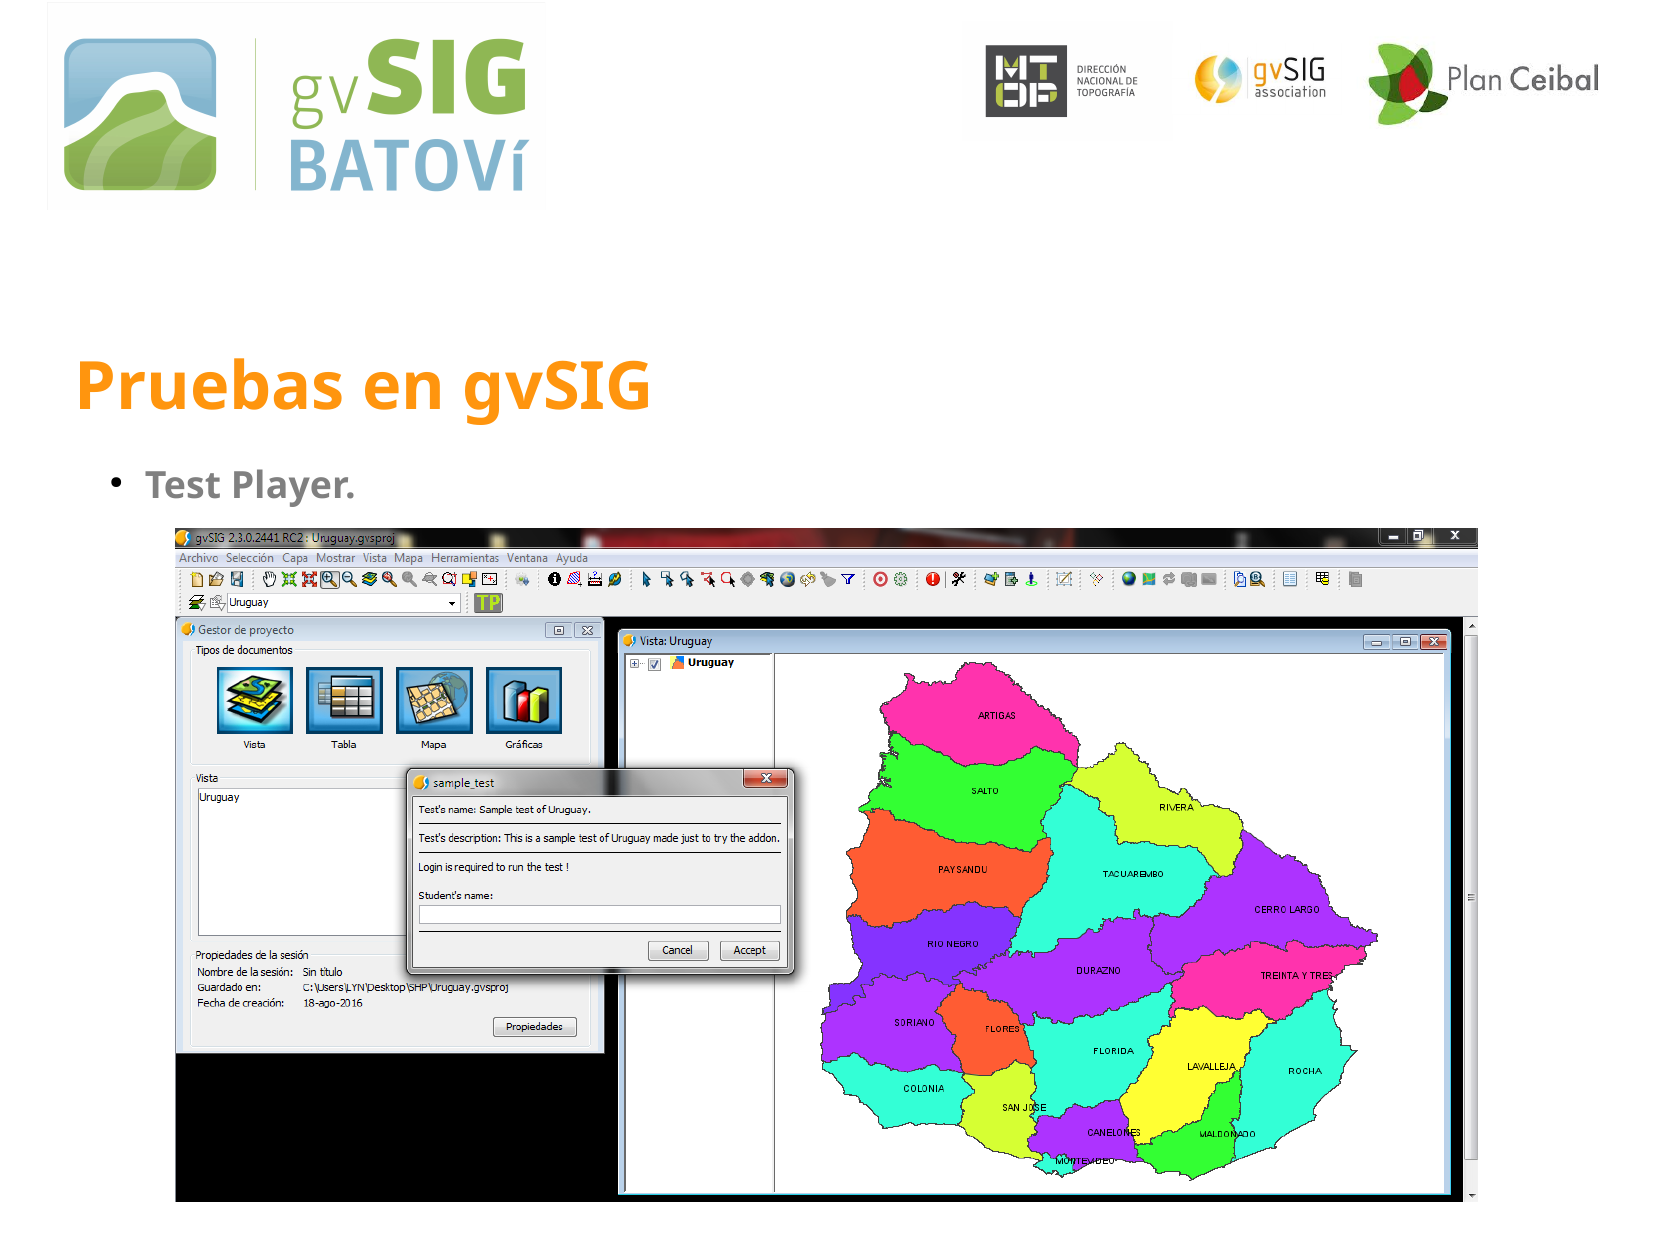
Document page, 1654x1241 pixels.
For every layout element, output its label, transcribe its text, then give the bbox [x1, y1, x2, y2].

picture [1343, 23, 1626, 142]
picture [175, 817, 1478, 1202]
picture [962, 21, 1342, 141]
list Pruebas en gvSIG Test Player. [74, 338, 1563, 817]
